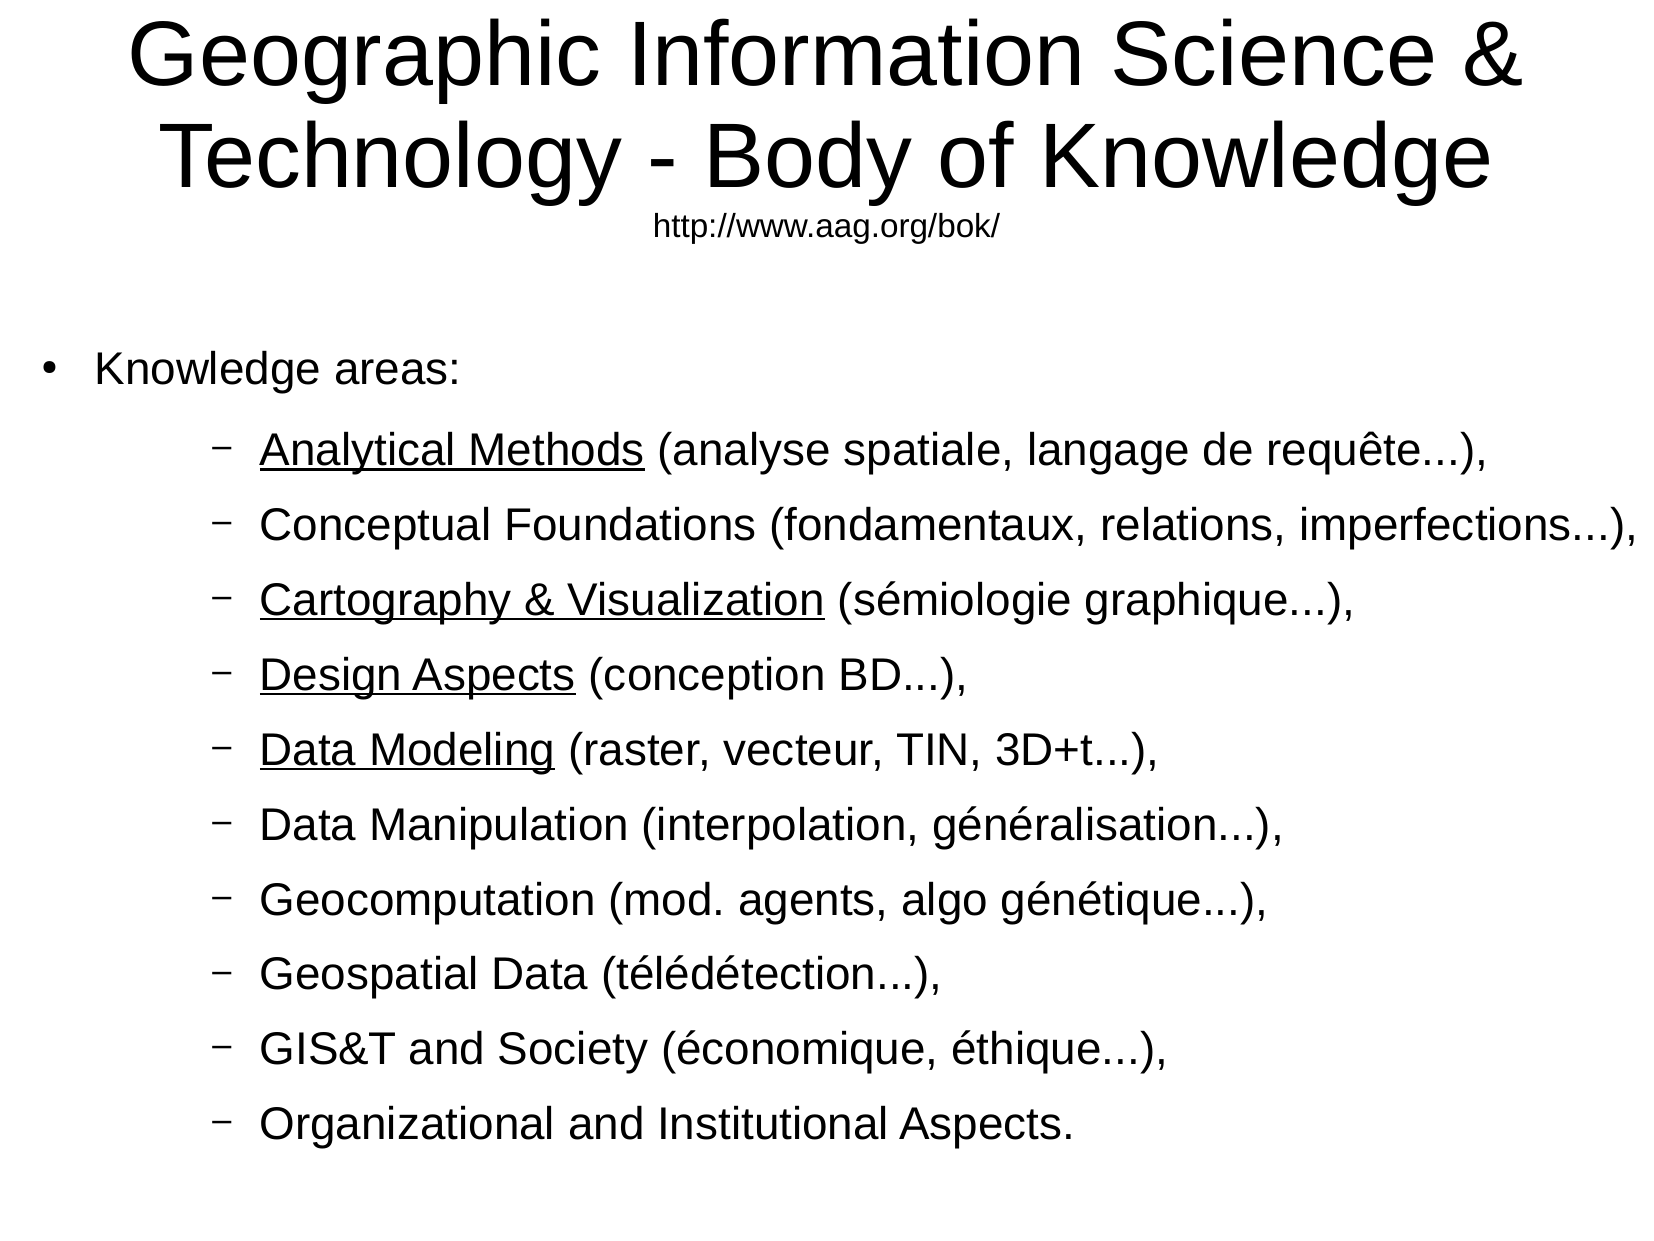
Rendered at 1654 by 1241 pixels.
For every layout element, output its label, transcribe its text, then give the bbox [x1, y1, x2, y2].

title Geographic Information Science & Technology - Body of Knowledge http://www.aag.org/bok/ [82, 2, 1571, 245]
list Knowledge areas: Analytical Methods (analyse spatiale, langage de requête...), Conceptual Foundations (fondamentaux, relations, imperfections...), Cartography & Visualization (sémiologie graphique...), Design Aspects (conception BD...), Data Modeling (raster, vecteur, TIN, 3D+t...), Data Manipulation (interpolation, généralisation...), Geocomputation (mod. agents, algo génétique...), Geospatial Data (télédétection...), GIS&T and Society (économique, éthique...), Organizational and Institutional Aspects. [23, 343, 1648, 1150]
